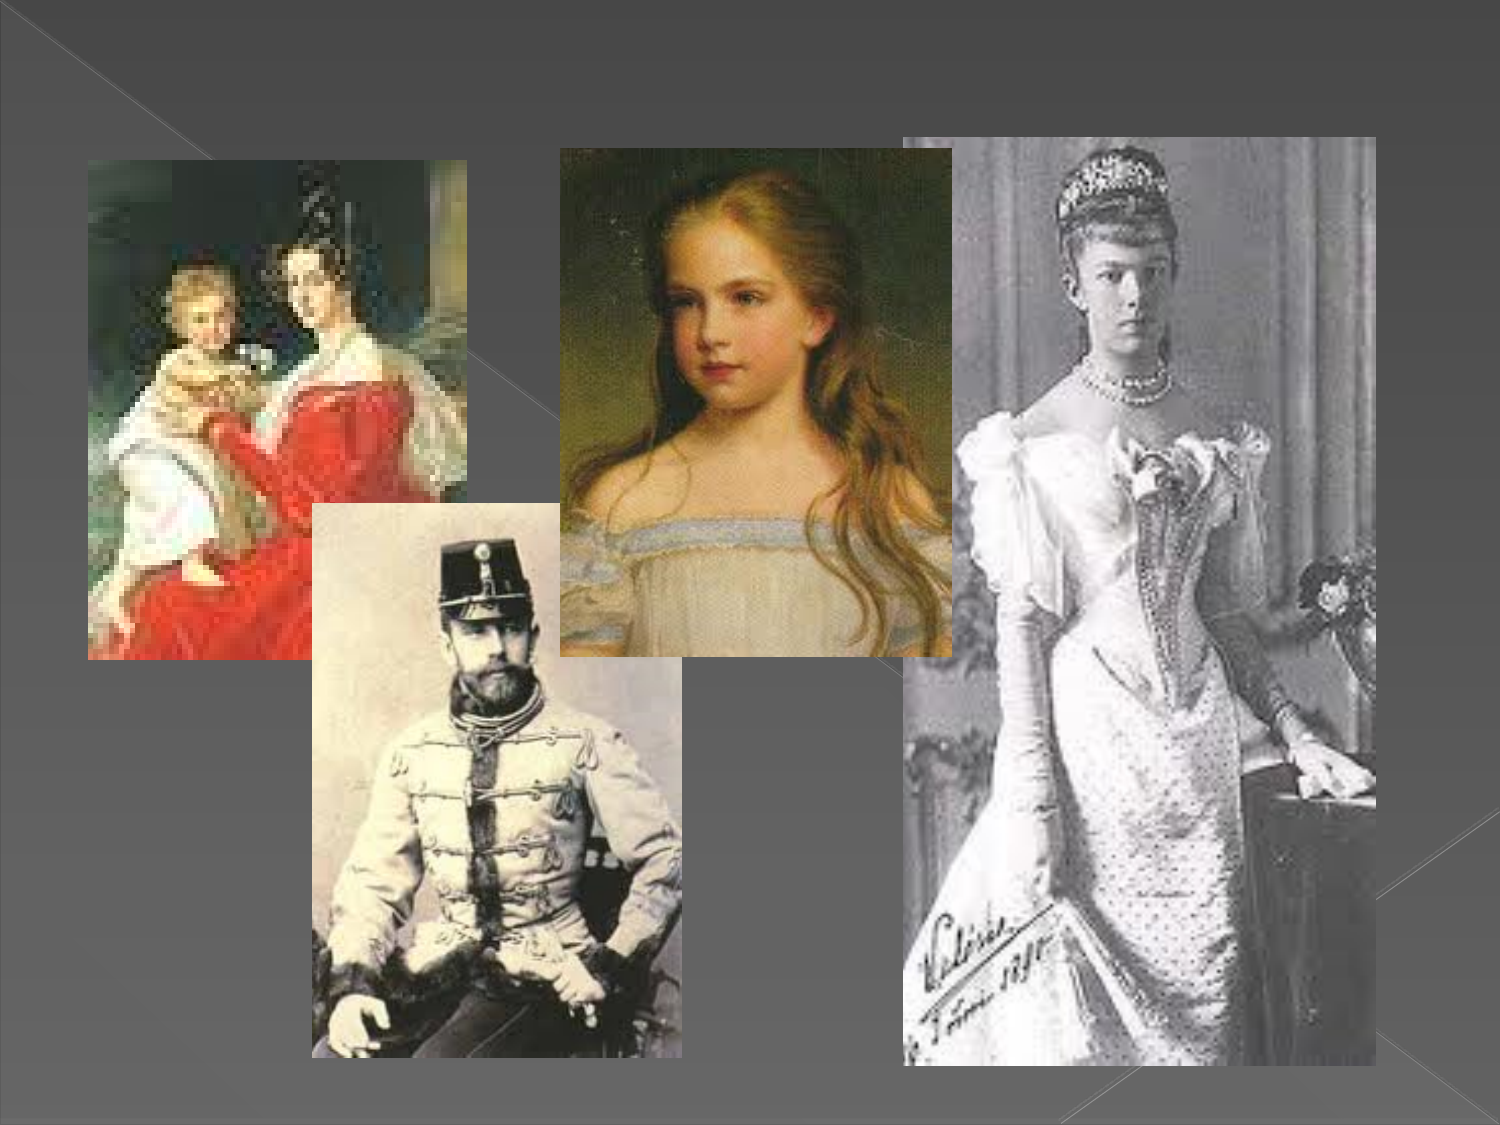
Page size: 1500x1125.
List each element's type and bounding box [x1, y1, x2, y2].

picture [88, 137, 1376, 1066]
